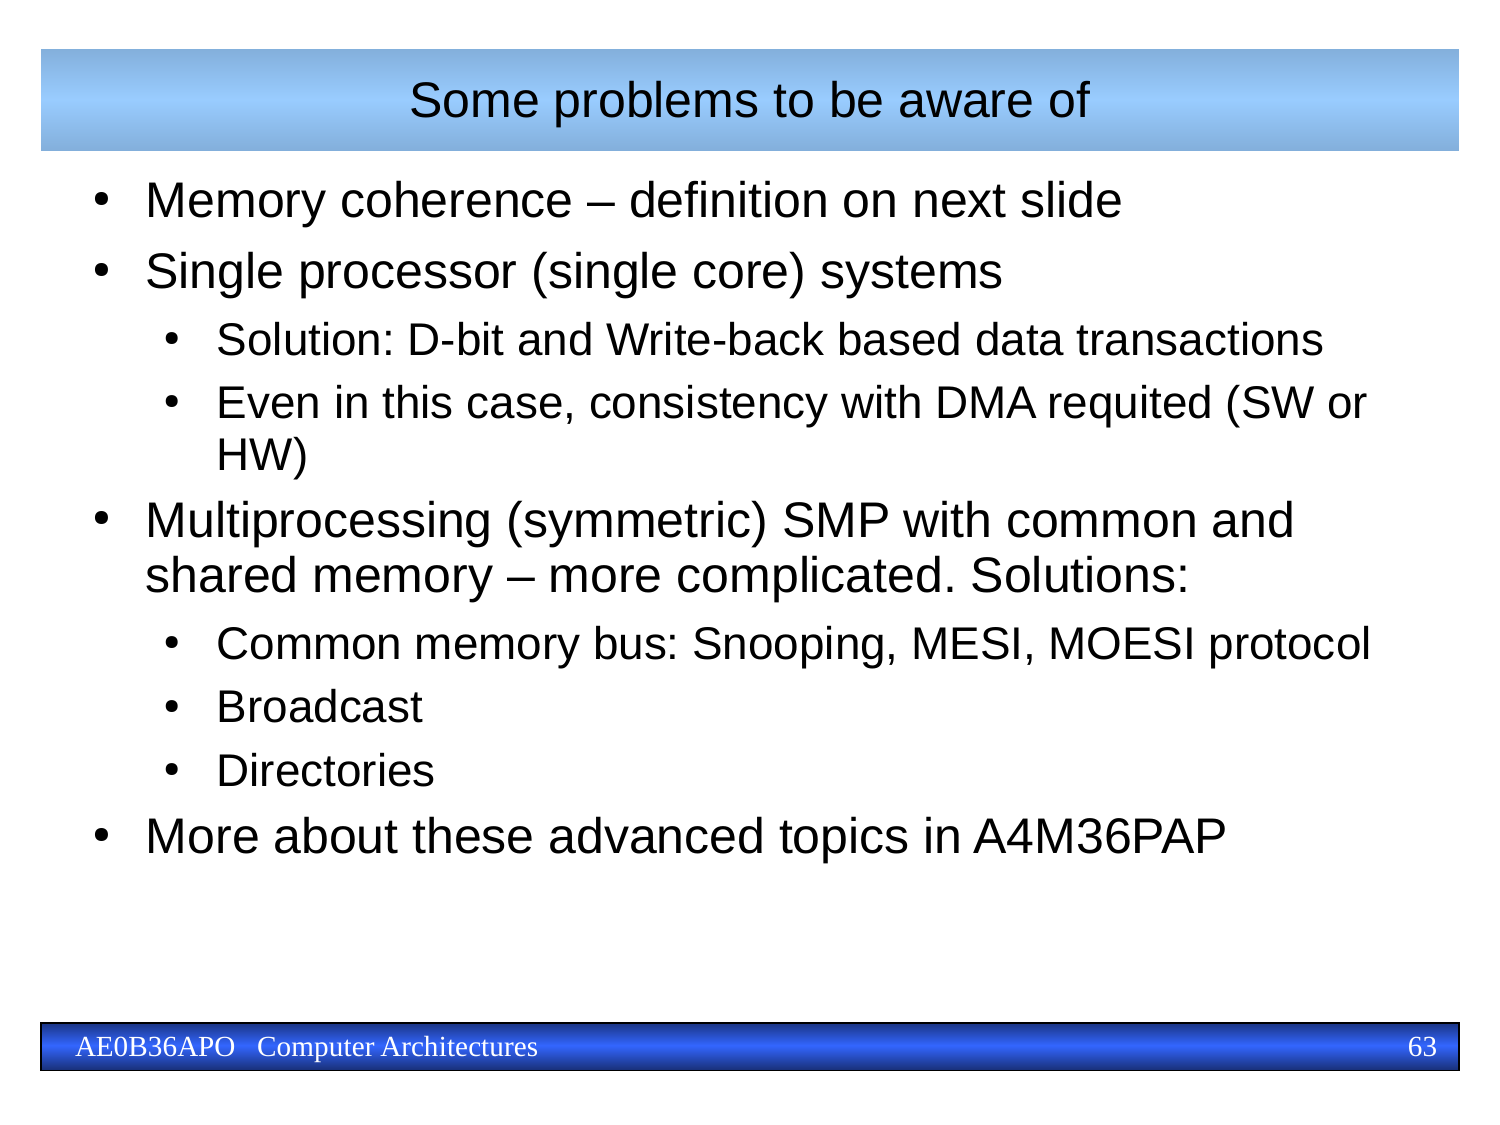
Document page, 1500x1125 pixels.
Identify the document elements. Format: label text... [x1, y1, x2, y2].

title Some problems to be aware of [41, 49, 1459, 151]
list Memory coherence – definition on next slide Single processor (single core) systems Solution: D-bit and Write-back based data transactions Even in this case, consistency with DMA requited (SW or HW) Multiprocessing (symmetric) SMP with common and shared memory – more complicated. Solutions: Common memory bus: Snooping, MESI, MOESI protocol Broadcast Directories More about these advanced topics in A4M36PAP [75, 172, 1426, 976]
